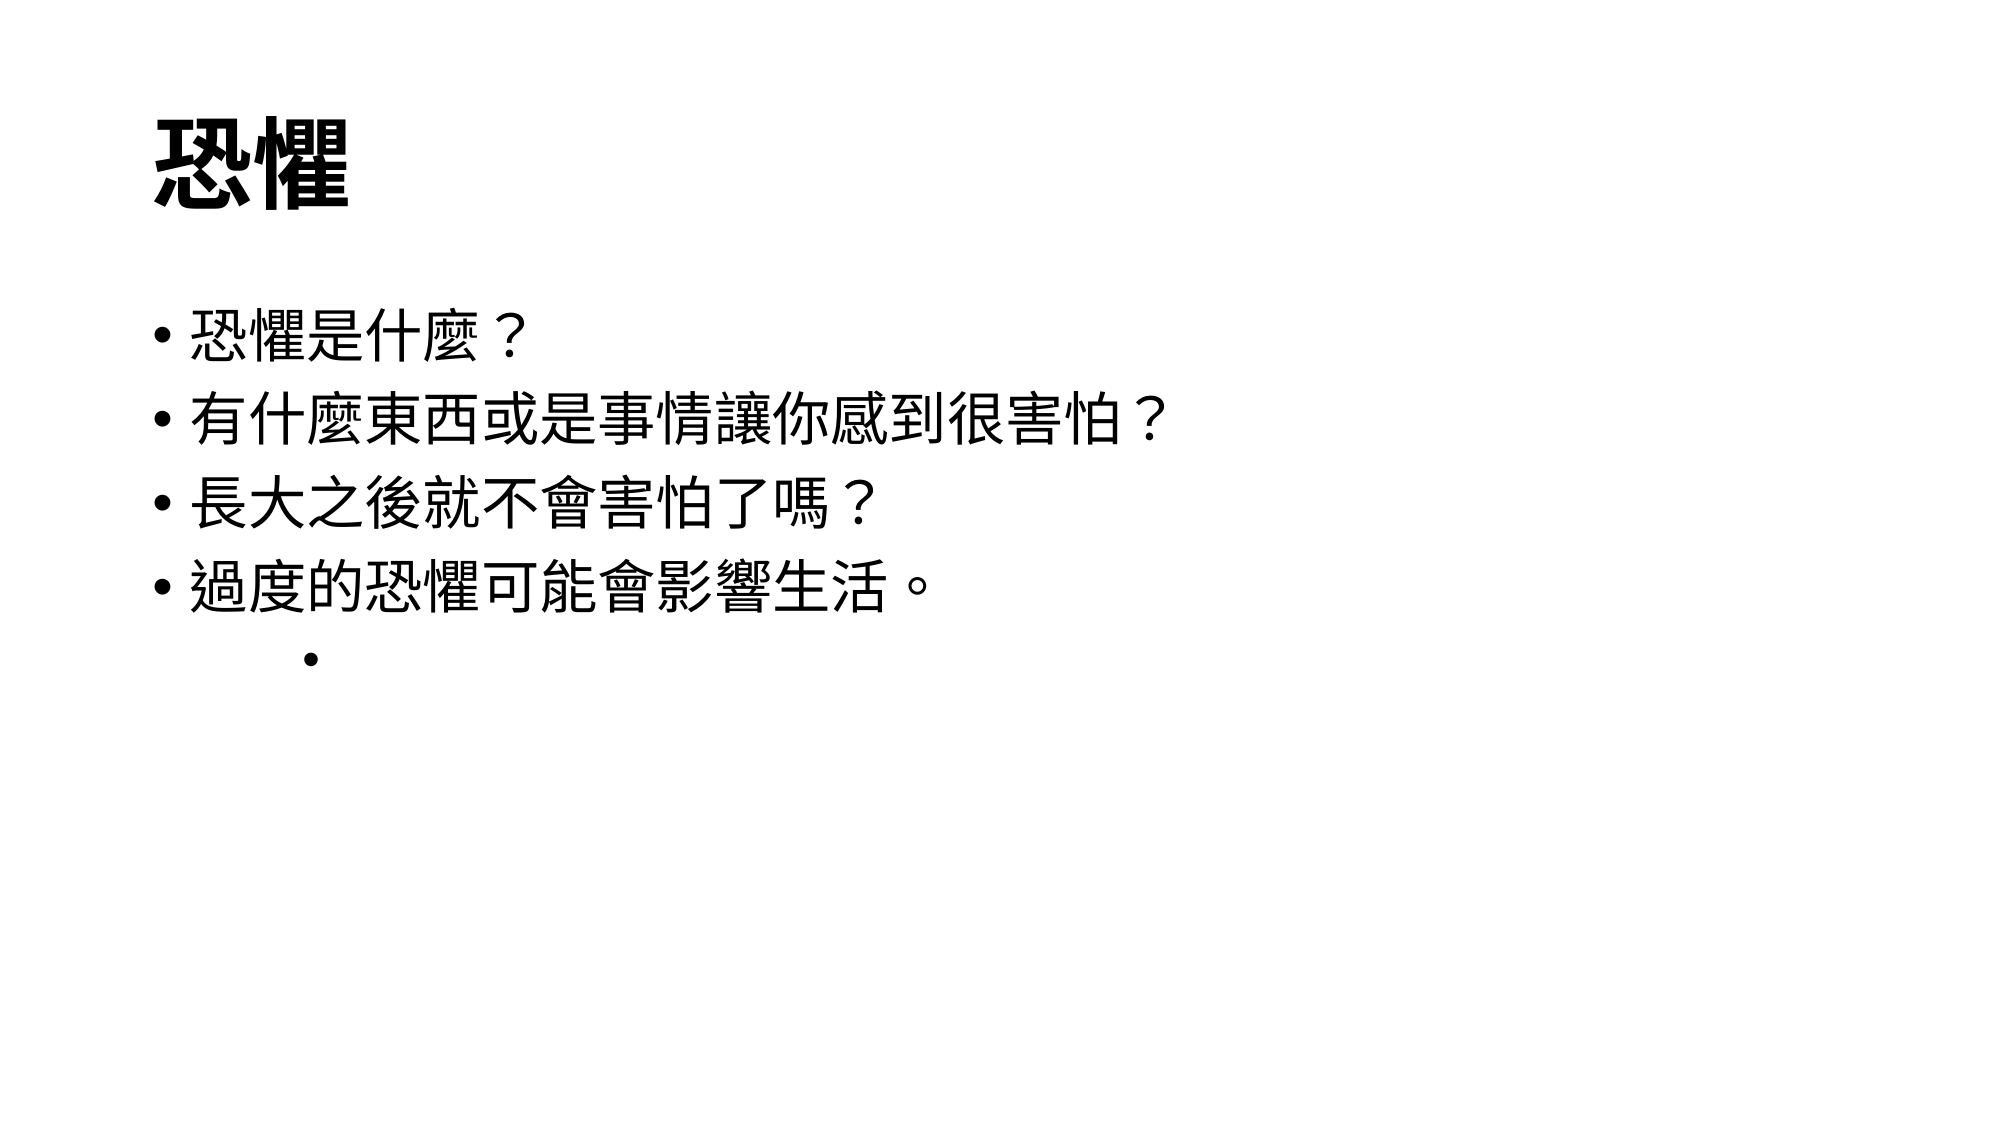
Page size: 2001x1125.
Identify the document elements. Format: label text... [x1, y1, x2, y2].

title 恐懼 [137, 59, 1863, 278]
list 恐懼是什麼？ 有什麼東西或是事情讓你感到很害怕？ 長大之後就不會害怕了嗎？ 過度的恐懼可能會影響生活。 [137, 299, 1863, 1014]
